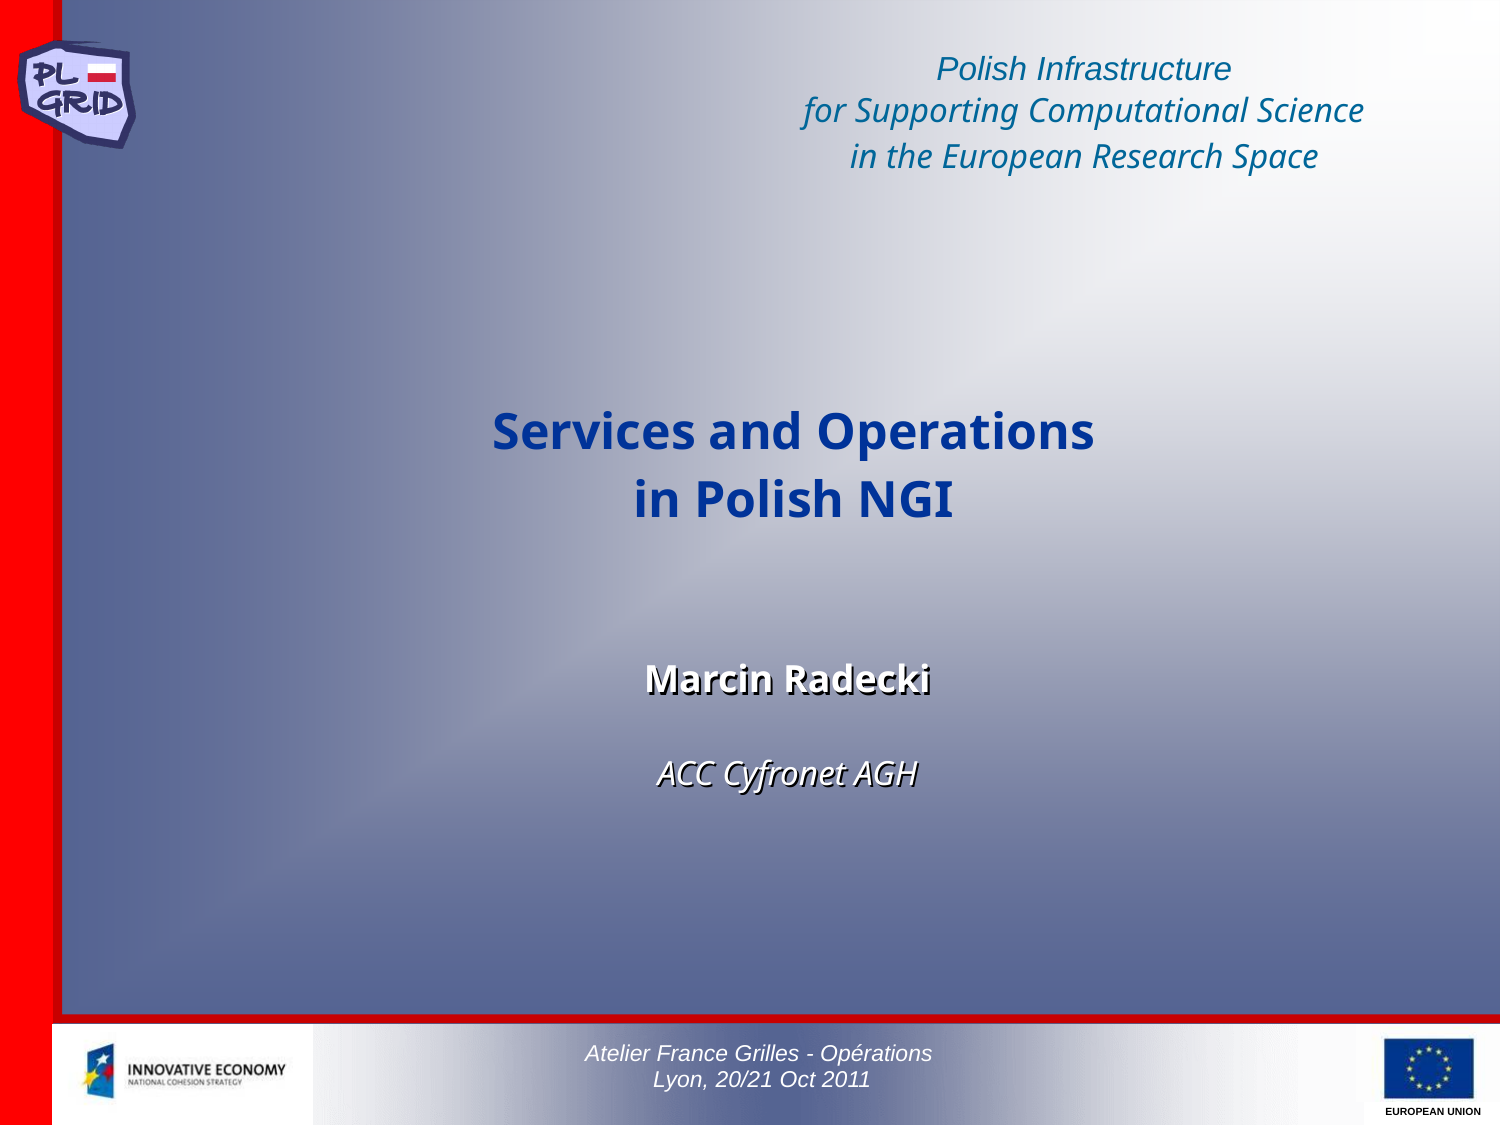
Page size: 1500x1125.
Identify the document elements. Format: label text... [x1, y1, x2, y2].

picture [17, 0, 1500, 1014]
subtitle Marcin Radecki ACC Cyfronet AGH [442, 645, 1133, 790]
text_box Atelier France Grilles - Opérations Lyon, 20/21 Oct 2011 [570, 1033, 955, 1101]
picture [52, 1024, 1500, 1125]
title Services and Operations in Polish NGI [183, 385, 1405, 544]
